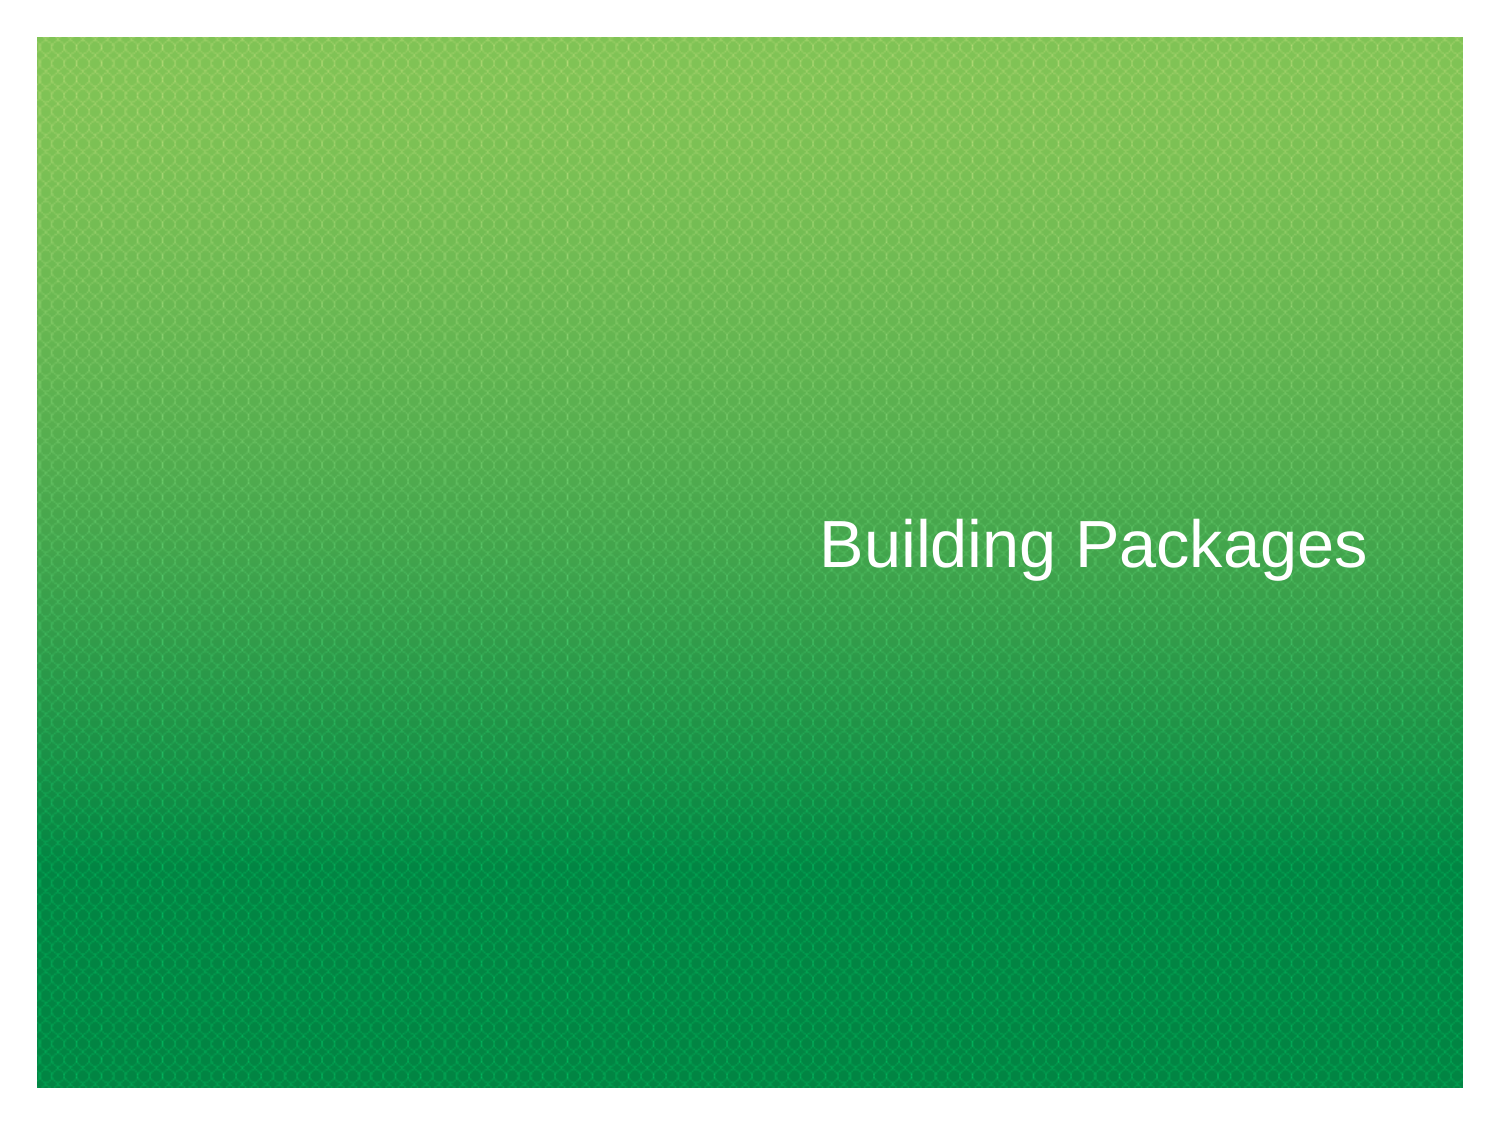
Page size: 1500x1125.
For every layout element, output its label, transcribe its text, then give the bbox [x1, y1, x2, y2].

picture [37, 37, 1463, 1088]
title Building Packages [135, 450, 1369, 638]
